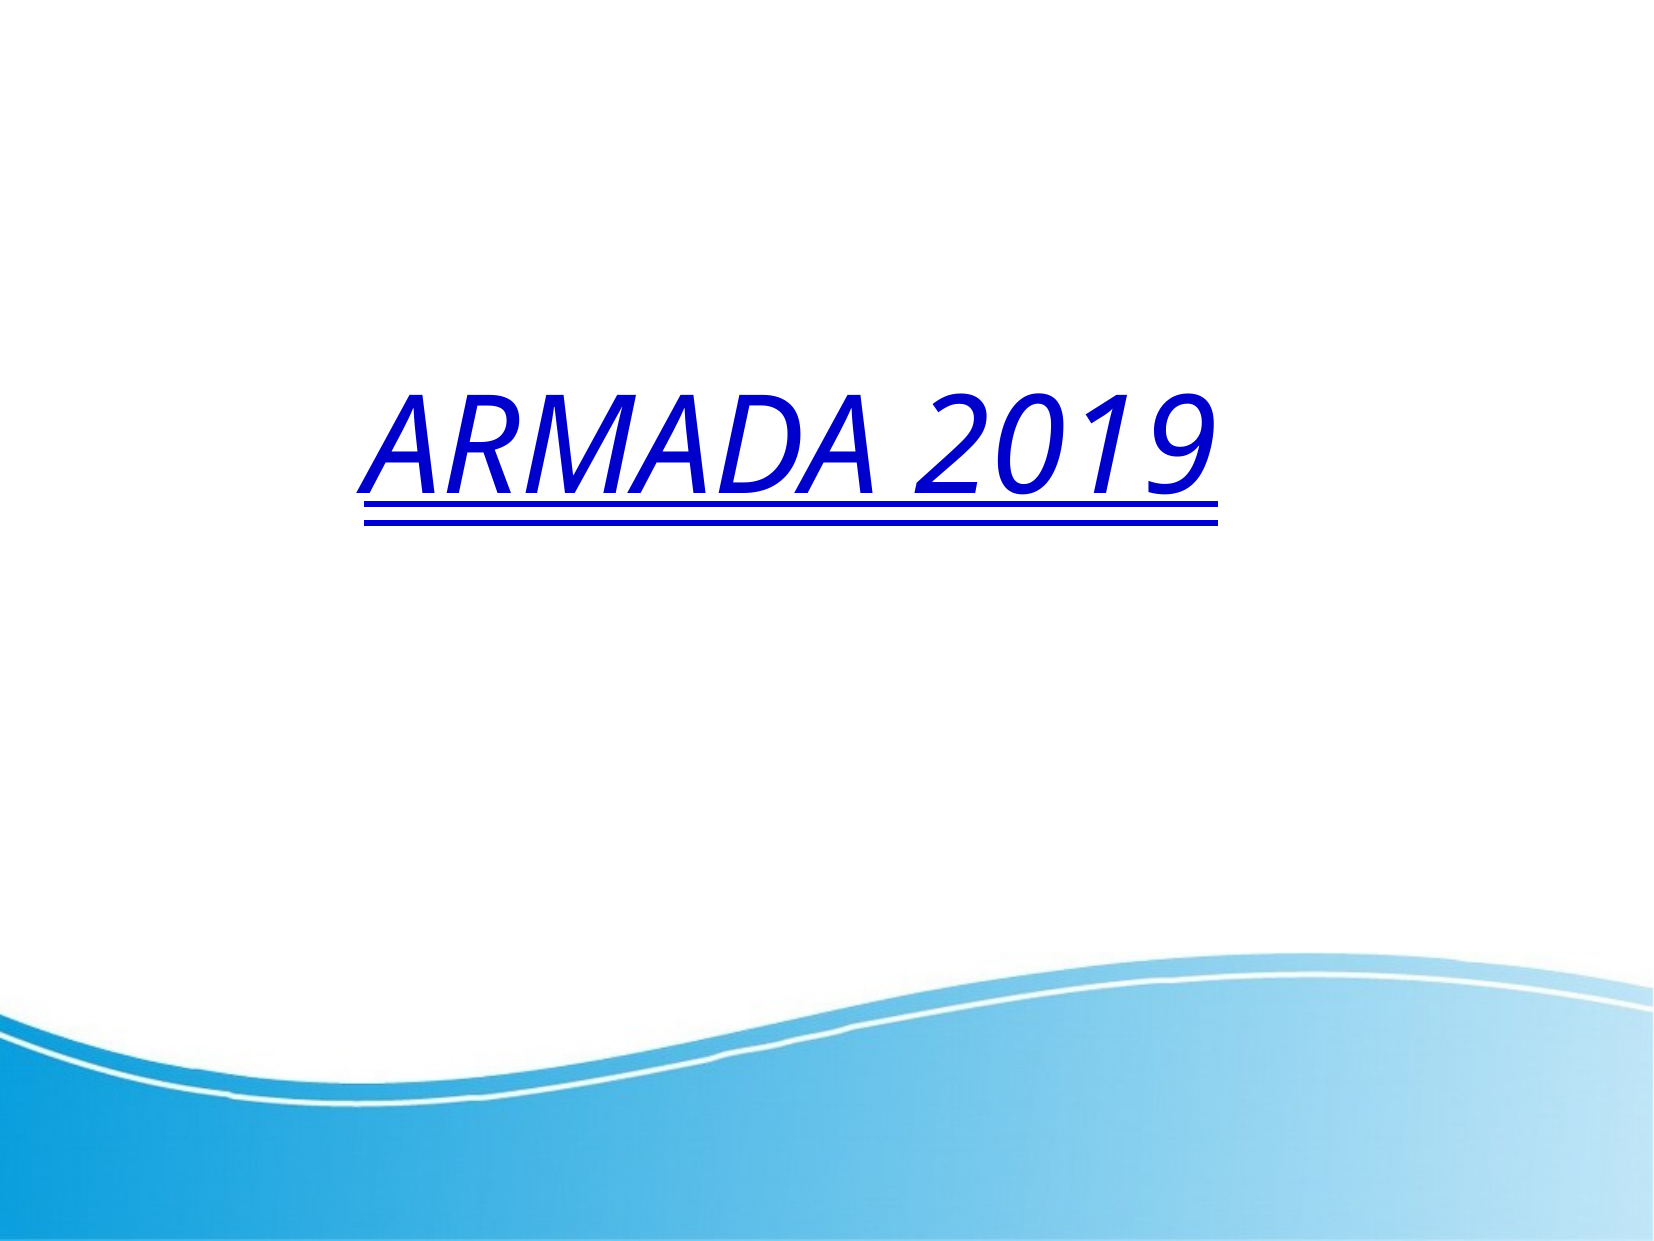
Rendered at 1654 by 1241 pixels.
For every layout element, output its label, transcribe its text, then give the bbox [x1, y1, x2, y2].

picture [0, 952, 1654, 1241]
title ARMADA 2019 [47, 336, 1536, 544]
